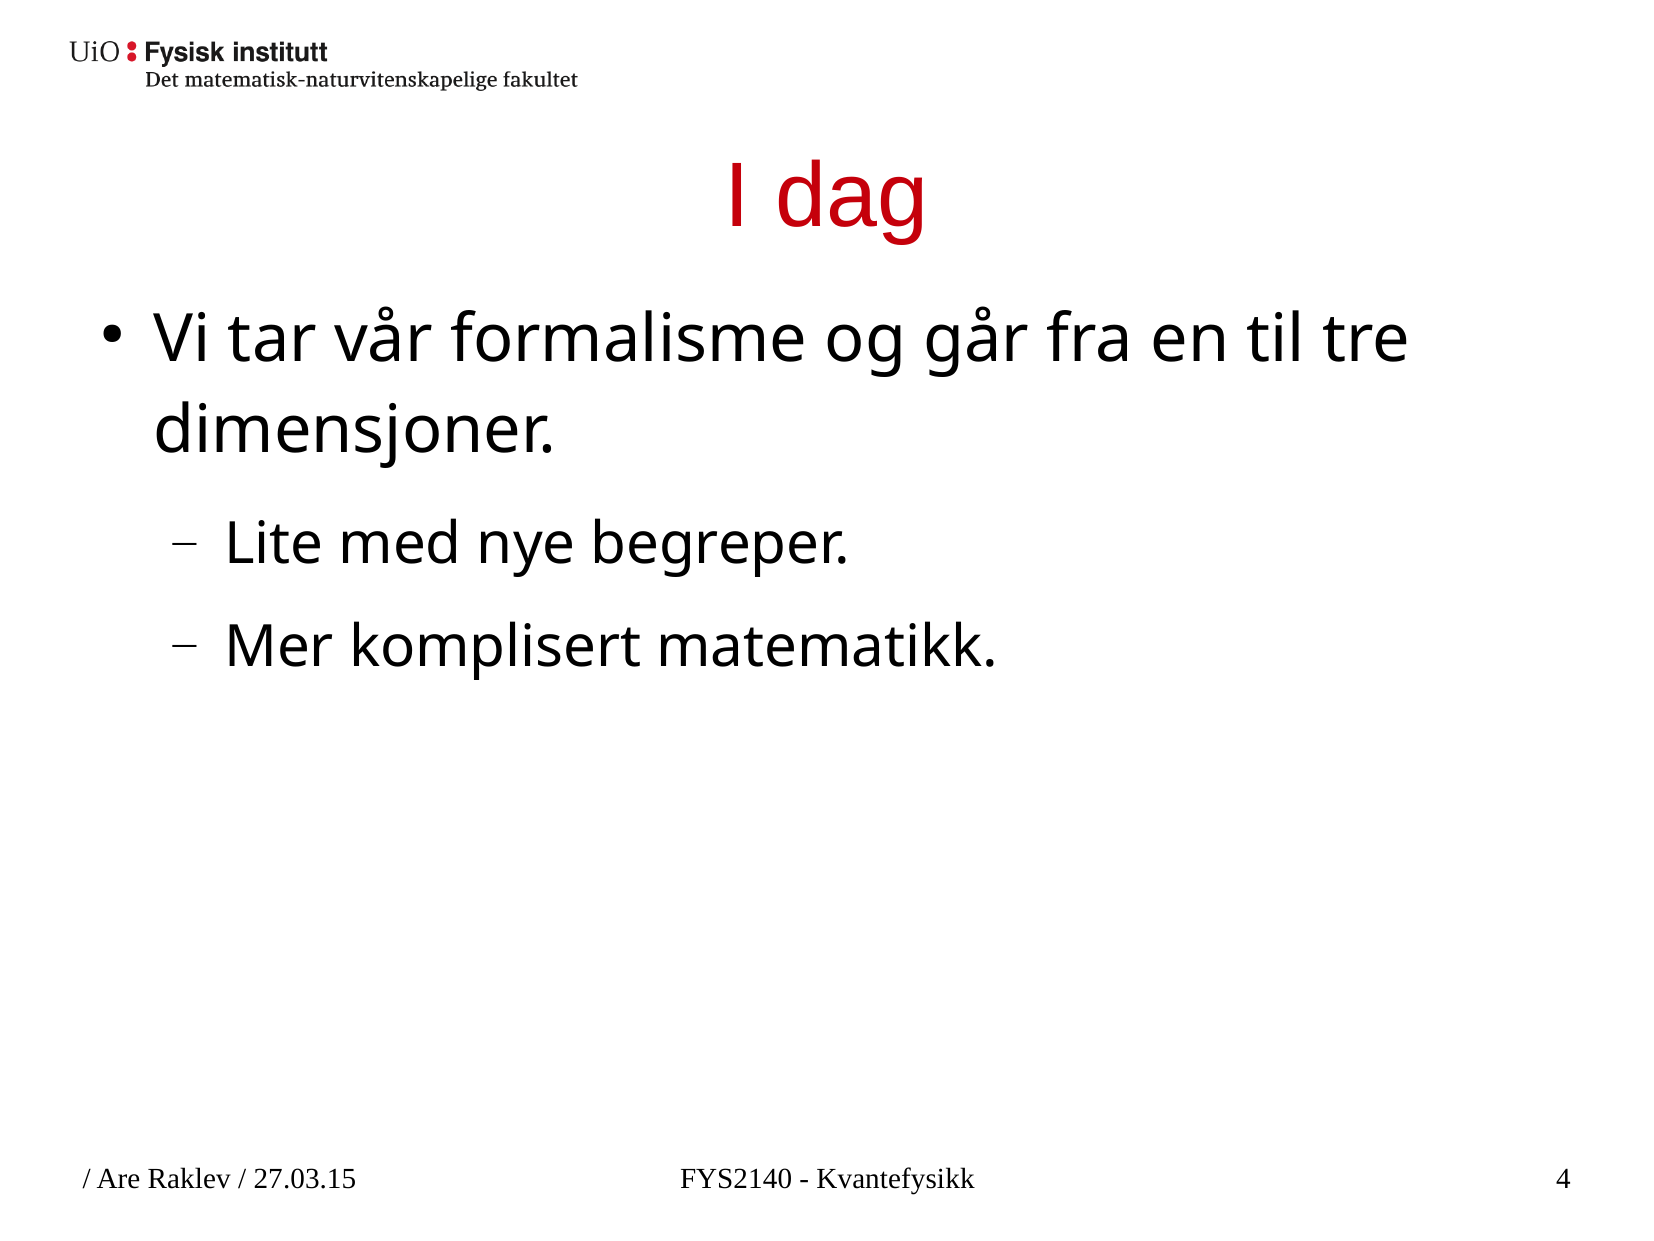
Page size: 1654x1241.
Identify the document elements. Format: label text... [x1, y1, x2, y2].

picture [68, 37, 581, 93]
list Vi tar vår formalisme og går fra en til tre dimensjoner. Lite med nye begreper. Mer komplisert matematikk. [82, 290, 1571, 1094]
title I dag [82, 90, 1571, 290]
